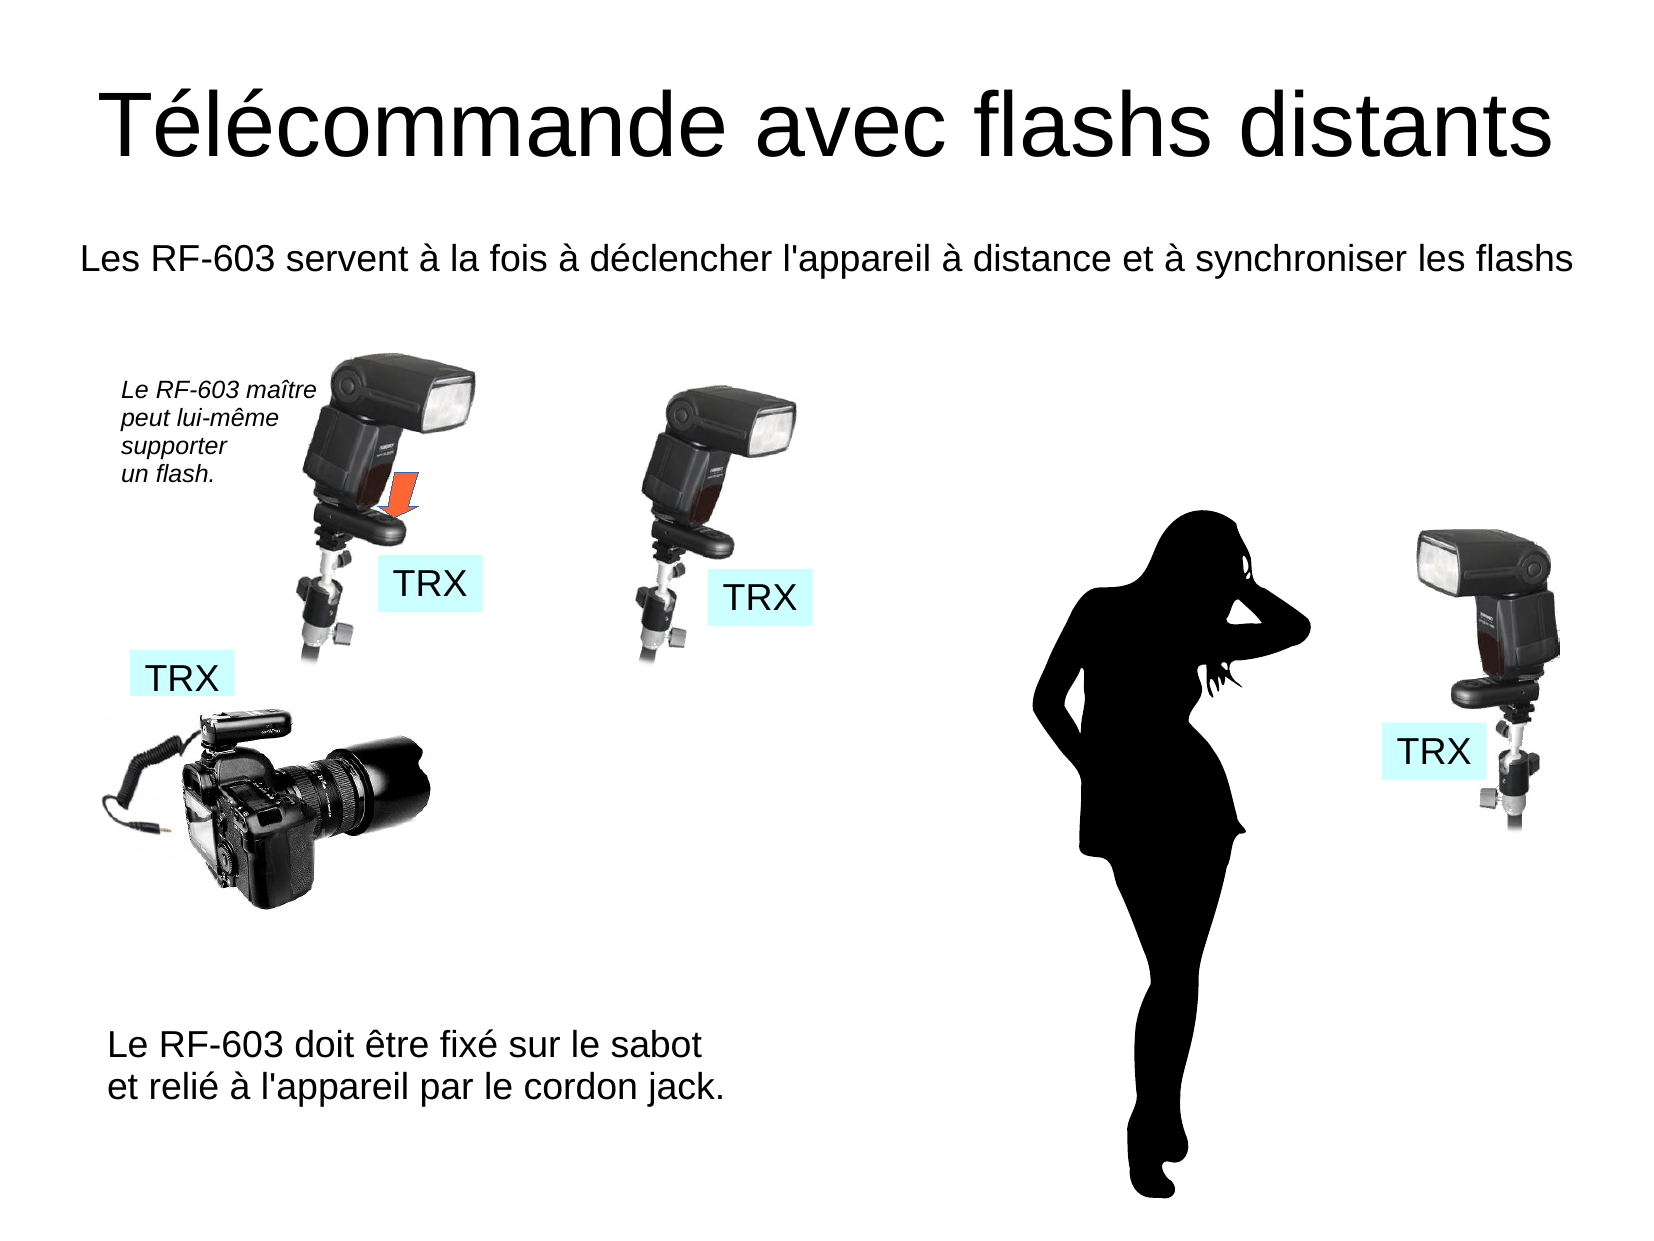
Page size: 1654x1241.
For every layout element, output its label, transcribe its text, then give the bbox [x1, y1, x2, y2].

text_box Le RF-603 doit être fixé sur le sabot et relié à l'appareil par le cordon jack. [92, 1015, 741, 1115]
text_box Le RF-603 maître peut lui-même supporter un flash. [106, 368, 333, 497]
text_box TRX [377, 555, 483, 612]
text_box TRX [129, 649, 235, 696]
title Télécommande avec flashs distants [82, 49, 1571, 201]
text_box TRX [707, 569, 813, 626]
text_box TRX [1381, 722, 1487, 780]
text_box Les RF-603 servent à la fois à déclencher l'appareil à distance et à synchroniser les flashs [64, 230, 1589, 288]
picture [602, 365, 1560, 1217]
picture [86, 330, 494, 933]
text_box [377, 472, 419, 518]
